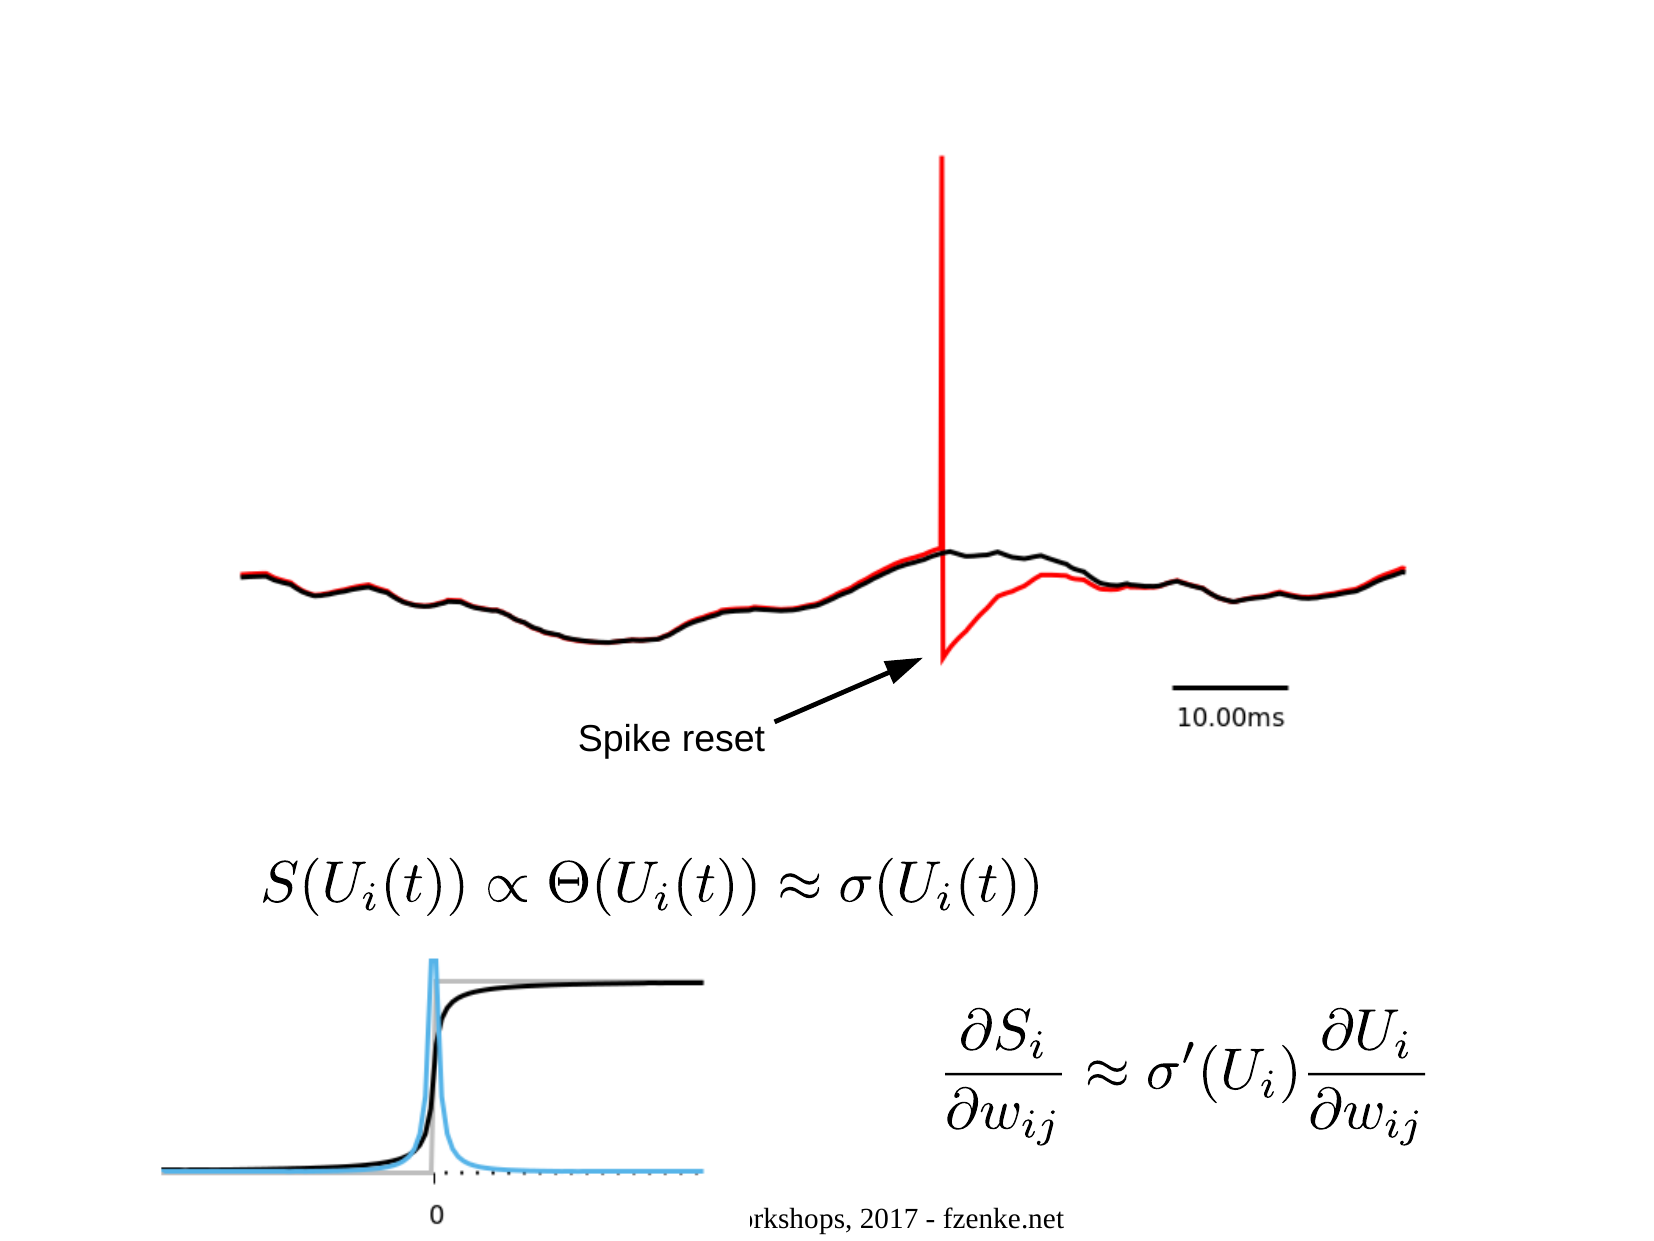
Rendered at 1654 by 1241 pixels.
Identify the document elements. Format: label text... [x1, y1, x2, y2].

text_box [260, 857, 1044, 916]
text_box Spike reset [563, 710, 781, 767]
picture [201, 124, 1452, 750]
text_box [945, 1007, 1426, 1146]
picture [124, 929, 750, 1241]
